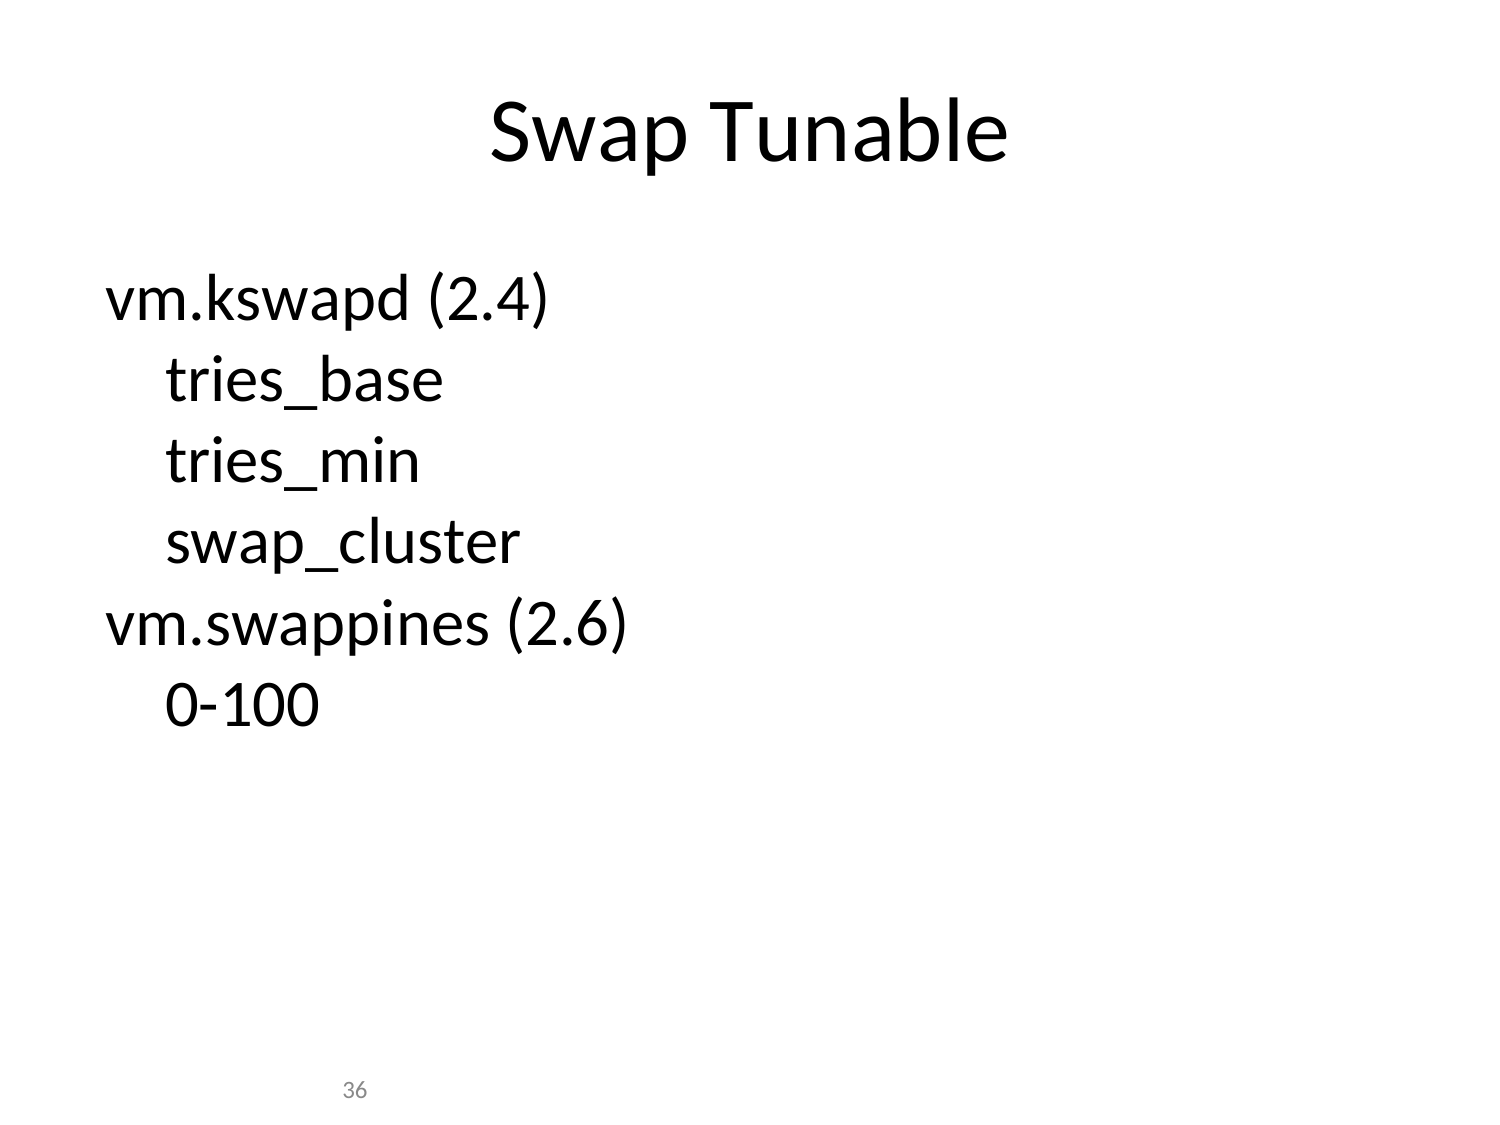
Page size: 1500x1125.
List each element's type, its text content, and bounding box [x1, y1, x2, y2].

text_box Swap Tunable [75, 45, 1426, 233]
text_box vm.kswapd (2.4) tries_base tries_min swap_cluster vm.swappines (2.6) 0-100 [75, 262, 1426, 1005]
text_box <number> [327, 1074, 1207, 1111]
